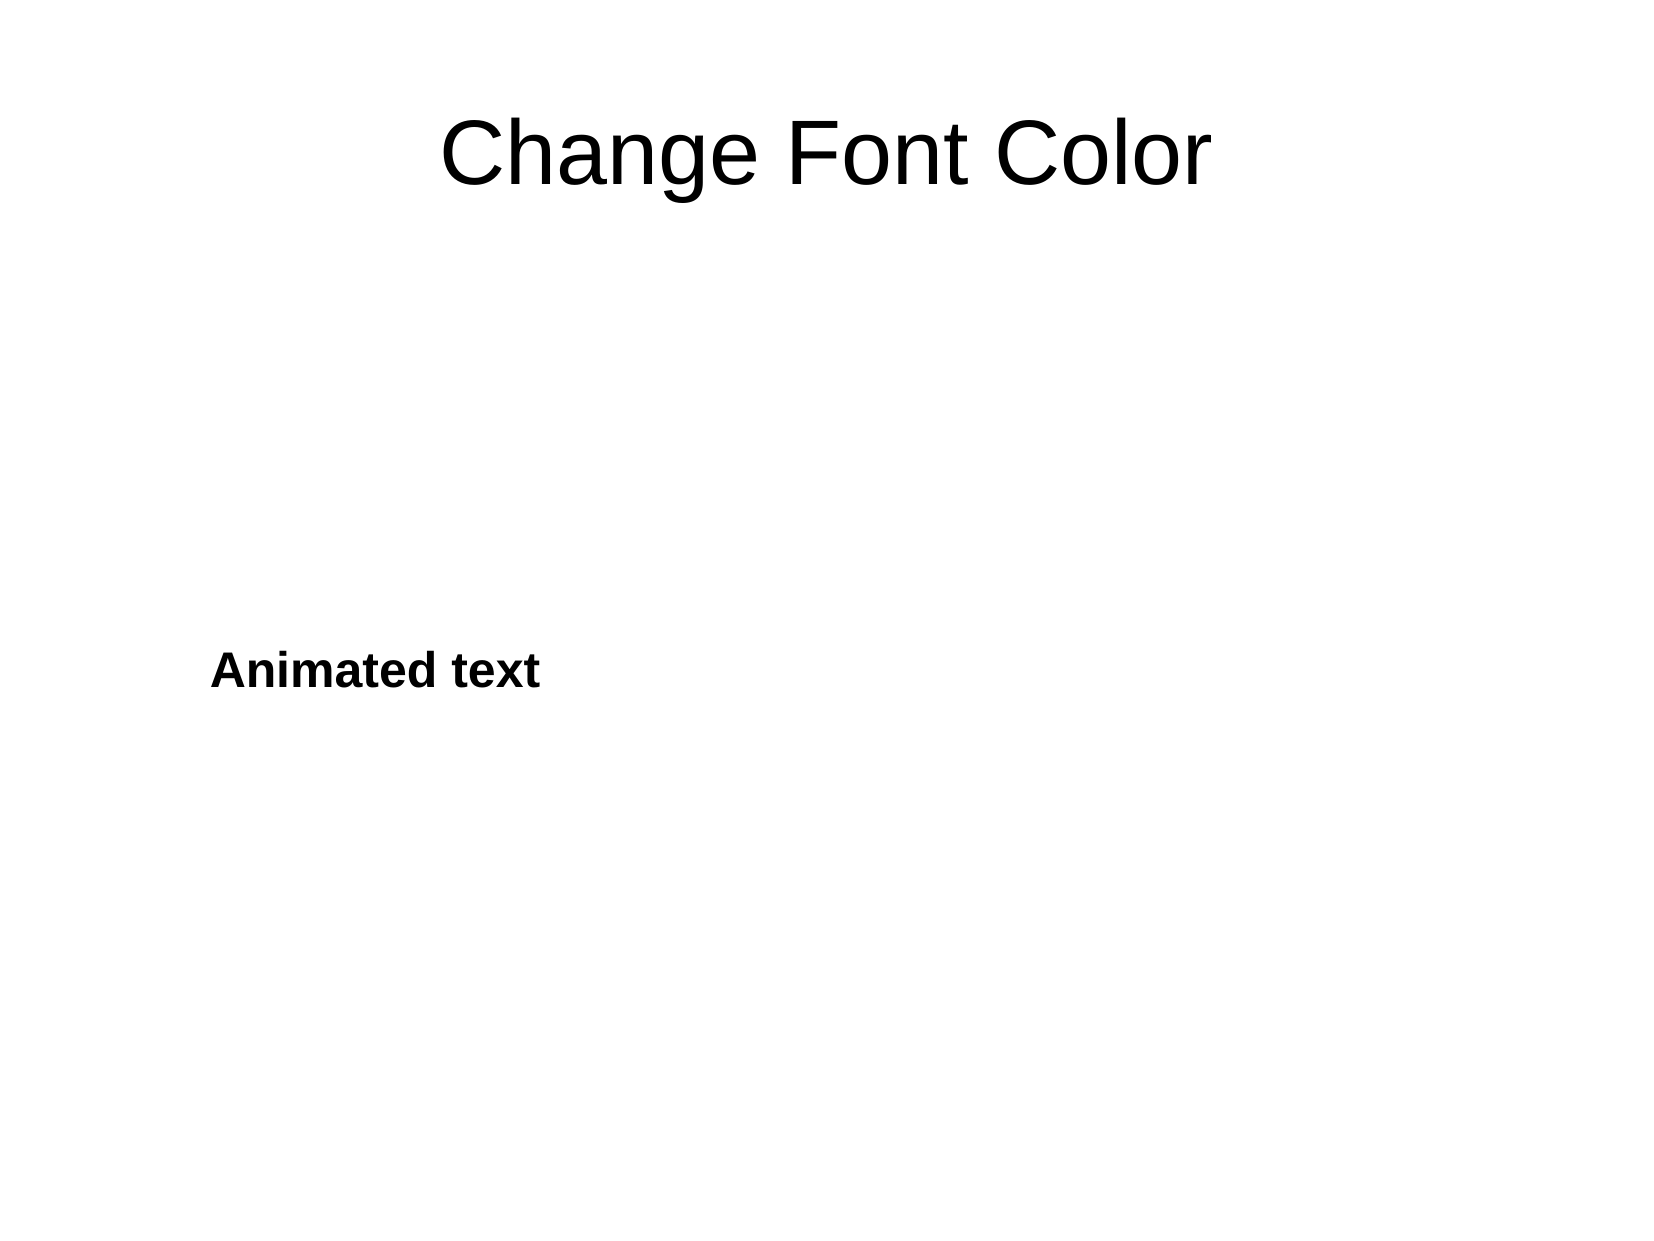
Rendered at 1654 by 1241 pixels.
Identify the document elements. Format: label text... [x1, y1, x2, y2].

title Change Font Color [82, 49, 1571, 257]
text_box Animated text [195, 634, 556, 706]
